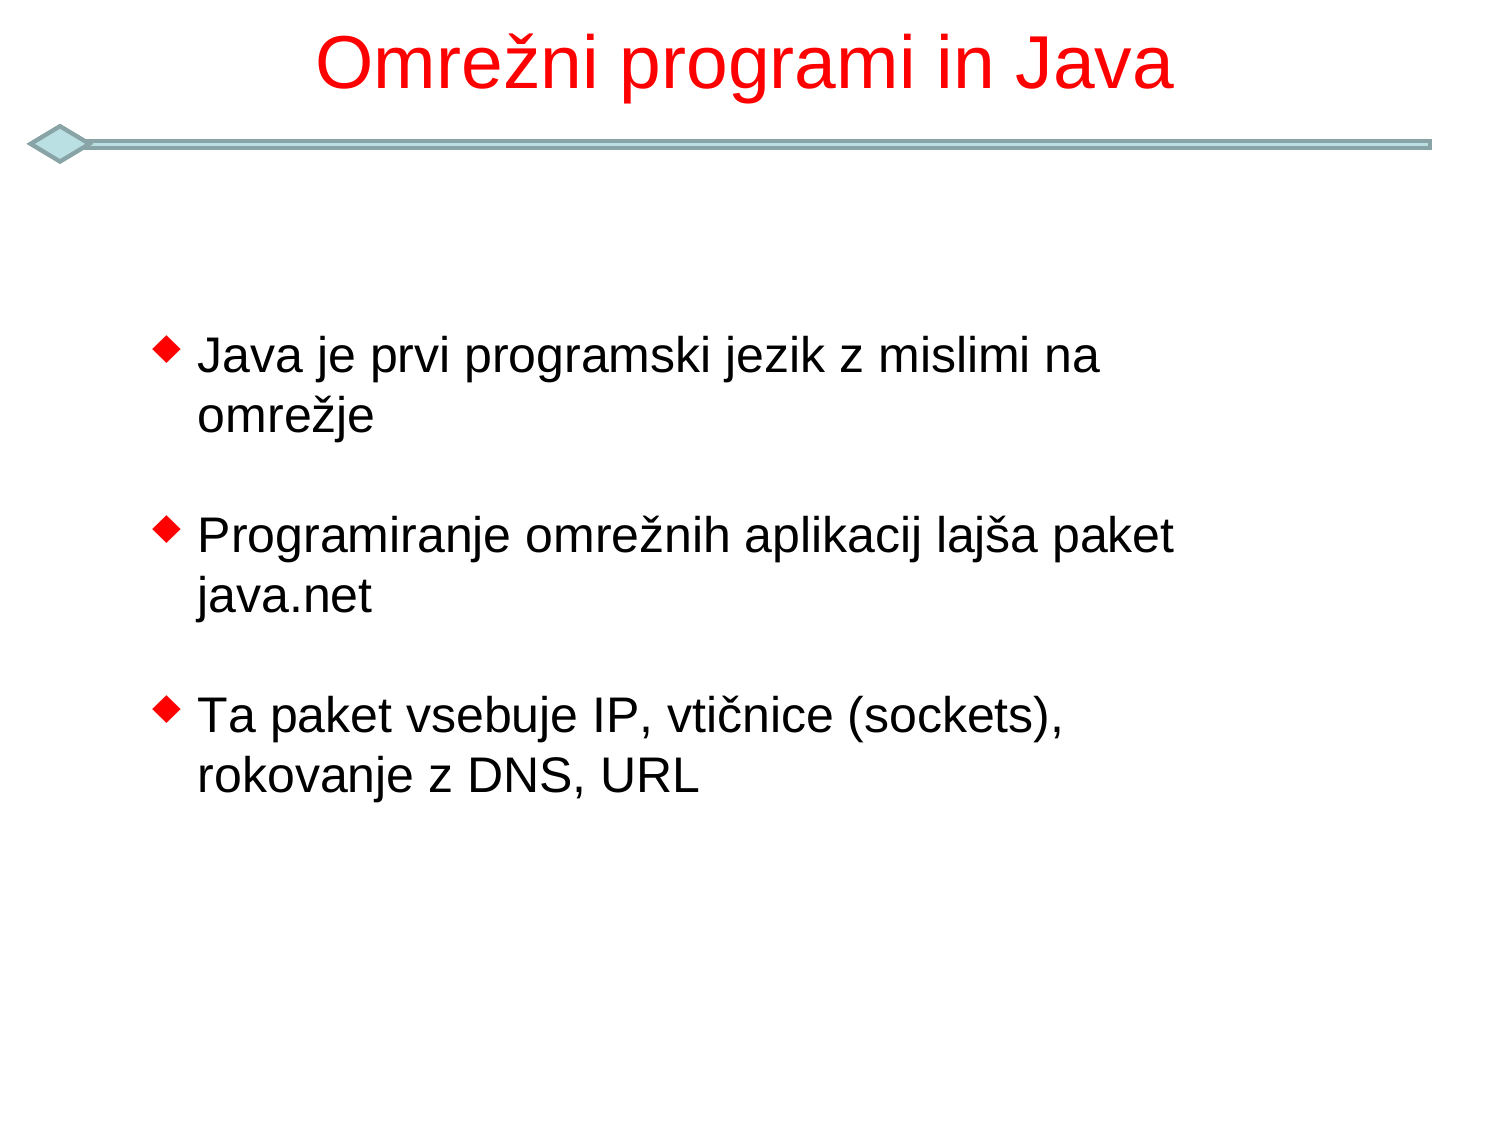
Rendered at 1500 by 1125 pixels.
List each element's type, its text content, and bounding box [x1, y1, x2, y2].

text_box [30, 126, 1430, 162]
text_box Java je prvi programski jezik z mislimi na omrežje Programiranje omrežnih aplikacij lajša paket java.net Ta paket vsebuje IP, vtičnice (sockets), rokovanje z DNS, URL [123, 314, 1294, 810]
title Omrežni programi in Java [70, 0, 1421, 118]
